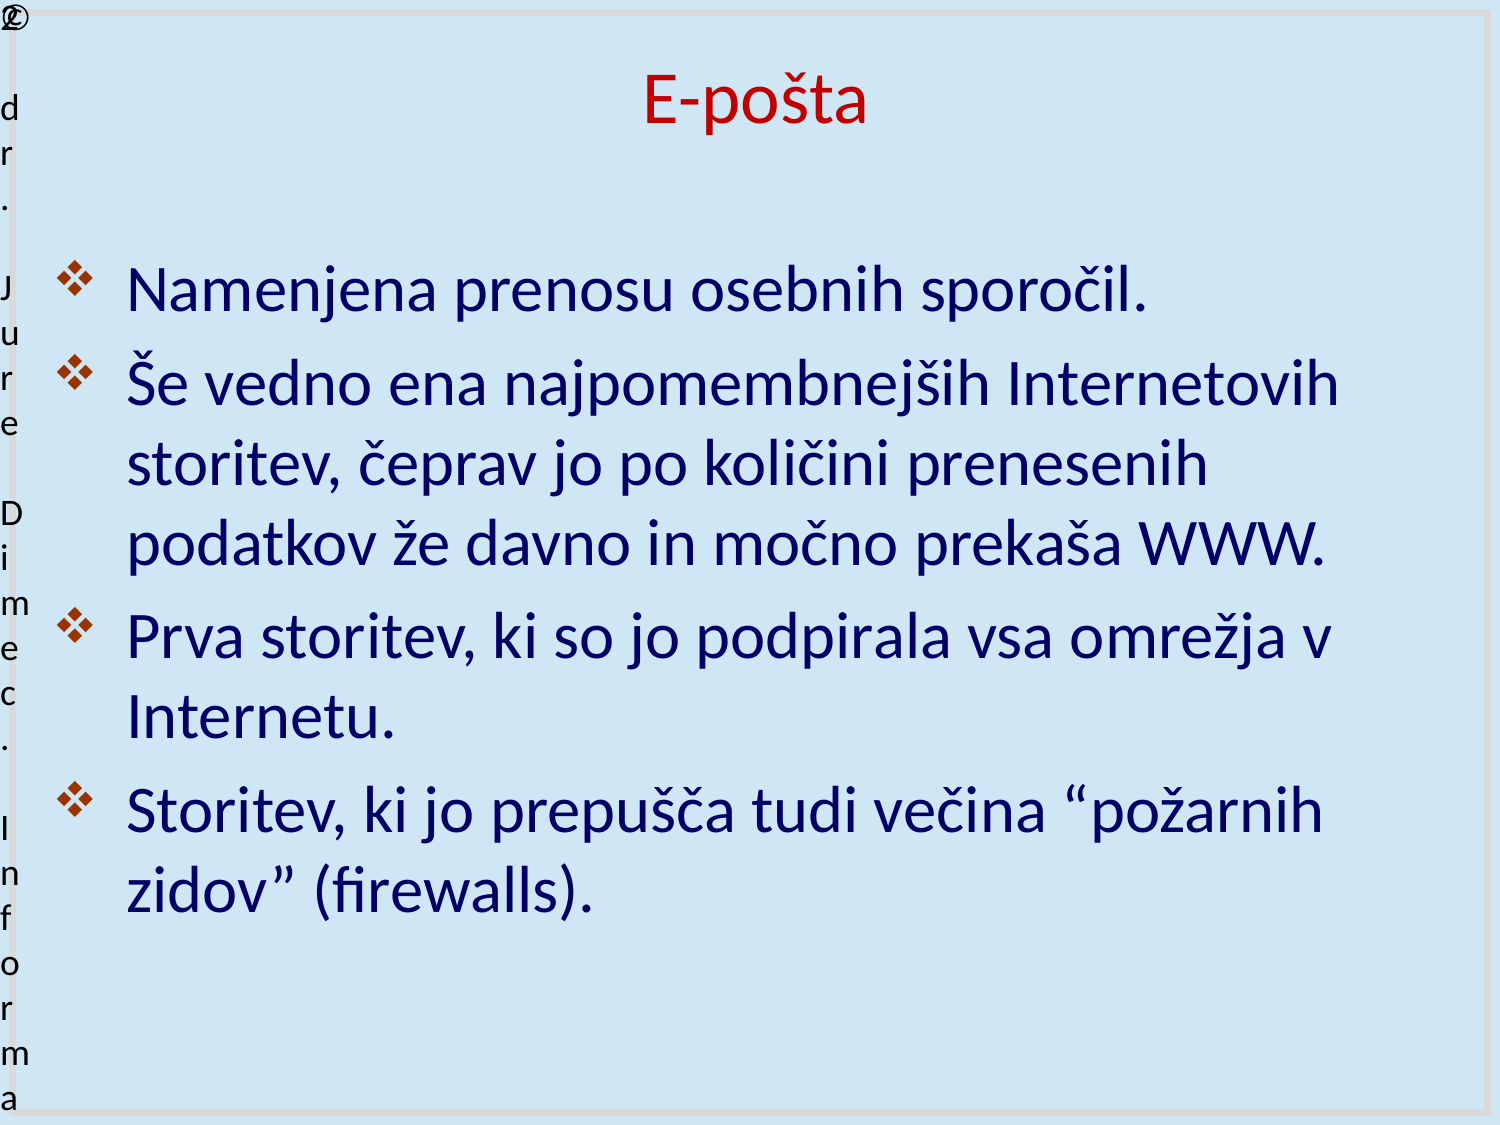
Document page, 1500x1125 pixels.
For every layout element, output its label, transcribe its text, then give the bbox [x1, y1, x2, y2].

title E-pošta [37, 37, 1475, 150]
list Namenjena prenosu osebnih sporočil. Še vedno ena najpomembnejših Internetovih storitev, čeprav jo po količini prenesenih podatkov že davno in močno prekaša WWW. Prva storitev, ki so jo podpirala vsa omrežja v Internetu. Storitev, ki jo prepušča tudi večina “požarnih zidov” (firewalls). [37, 237, 1475, 1050]
